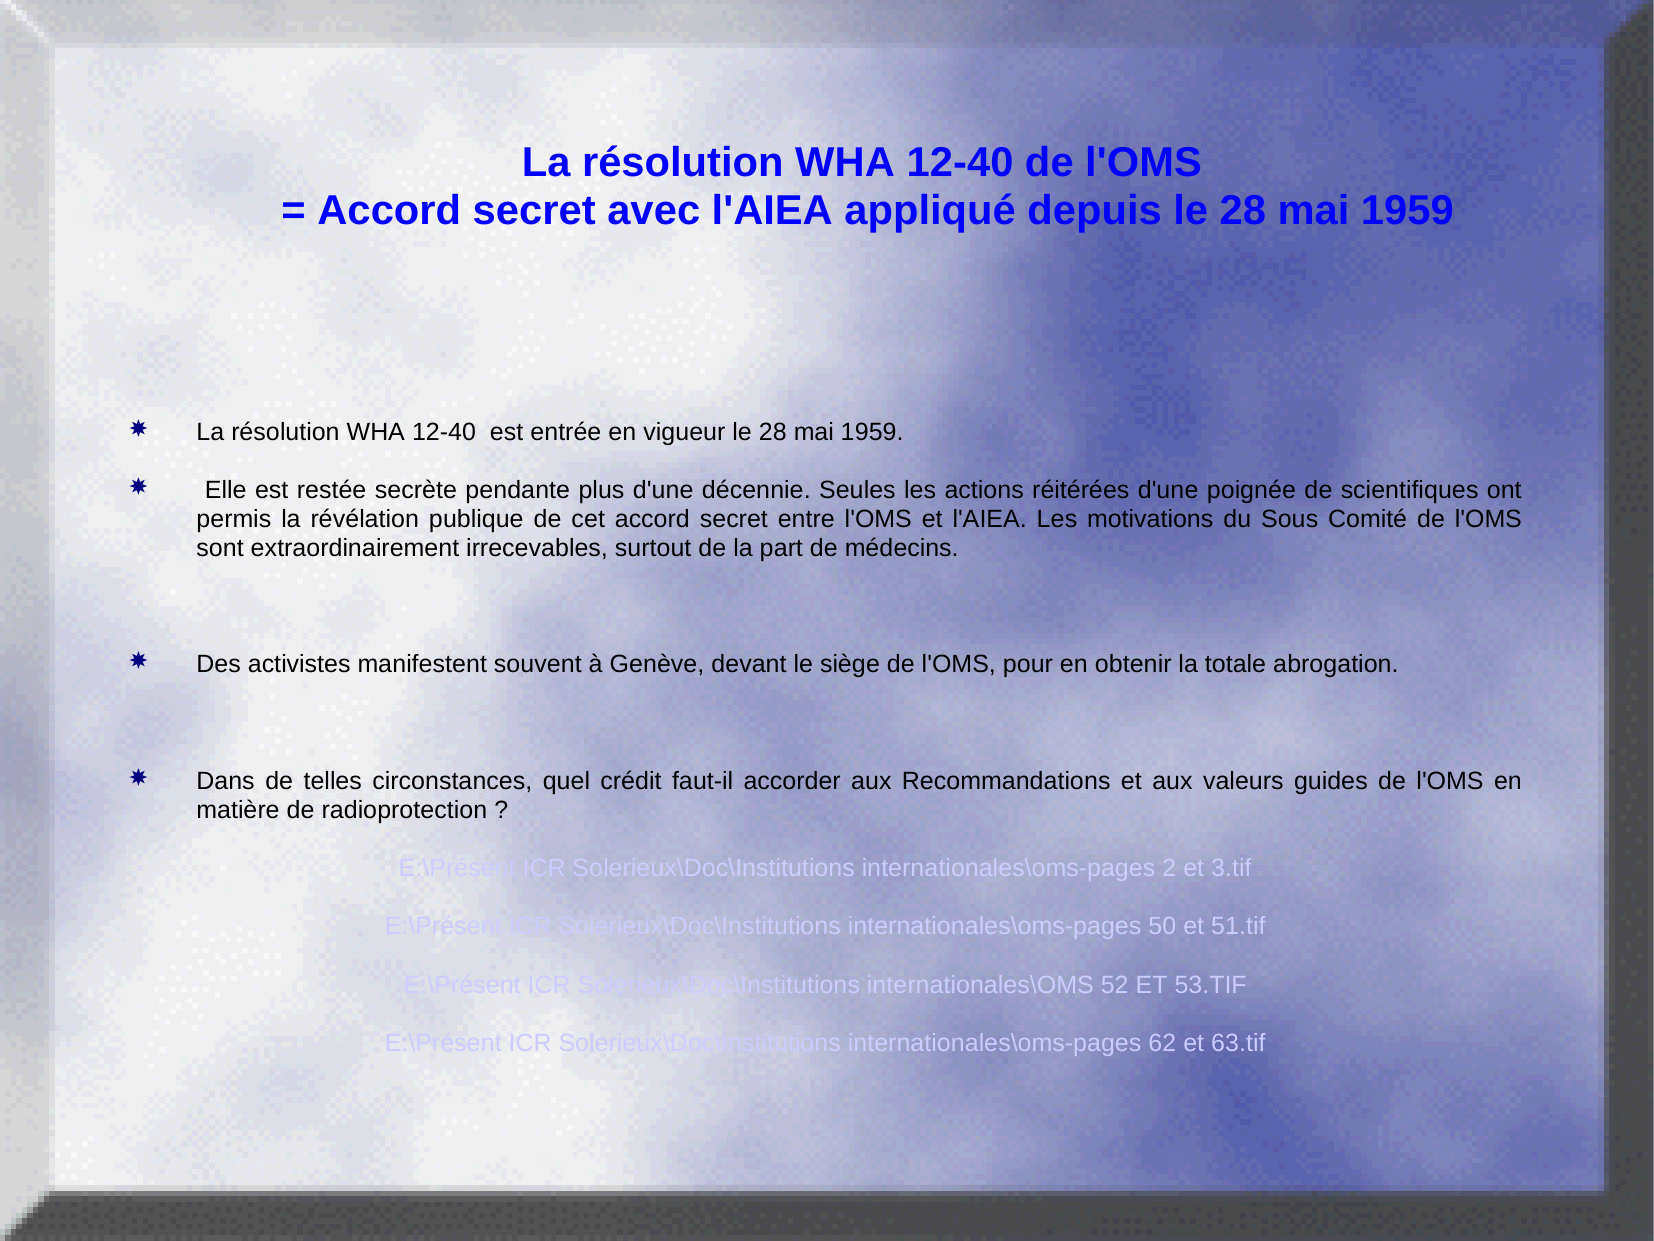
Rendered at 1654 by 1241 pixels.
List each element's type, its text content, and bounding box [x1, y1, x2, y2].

picture [0, 0, 1654, 1241]
list La résolution WHA 12-40 est entrée en vigueur le 28 mai 1959. Elle est restée secrète pendante plus d'une décennie. Seules les actions réitérées d'une poignée de scientifiques ont permis la révélation publique de cet accord secret entre l'OMS et l'AIEA. Les motivations du Sous Comité de l'OMS sont extraordinairement irrecevables, surtout de la part de médecins. Des activistes manifestent souvent à Genève, devant le siège de l'OMS, pour en obtenir la totale abrogation. Dans de telles circonstances, quel crédit faut-il accorder aux Recommandations et aux valeurs guides de l'OMS en matière de radioprotection ? E:\Présent ICR Solerieux\Doc\Institutions internationales\oms-pages 2 et 3.tif E:\Présent ICR Solerieux\Doc\Institutions internationales\oms-pages 50 et 51.tif E:\Présent ICR Solerieux\Doc\Institutions internationales\OMS 52 ET 53.TIF E:\Présent ICR Solerieux\Doc\Institutions internationales\oms-pages 62 et 63.tif [121, 417, 1526, 1104]
title La résolution WHA 12-40 de l'OMS = Accord secret avec l'AIEA appliqué depuis le 28 mai 1959 [201, 105, 1535, 266]
